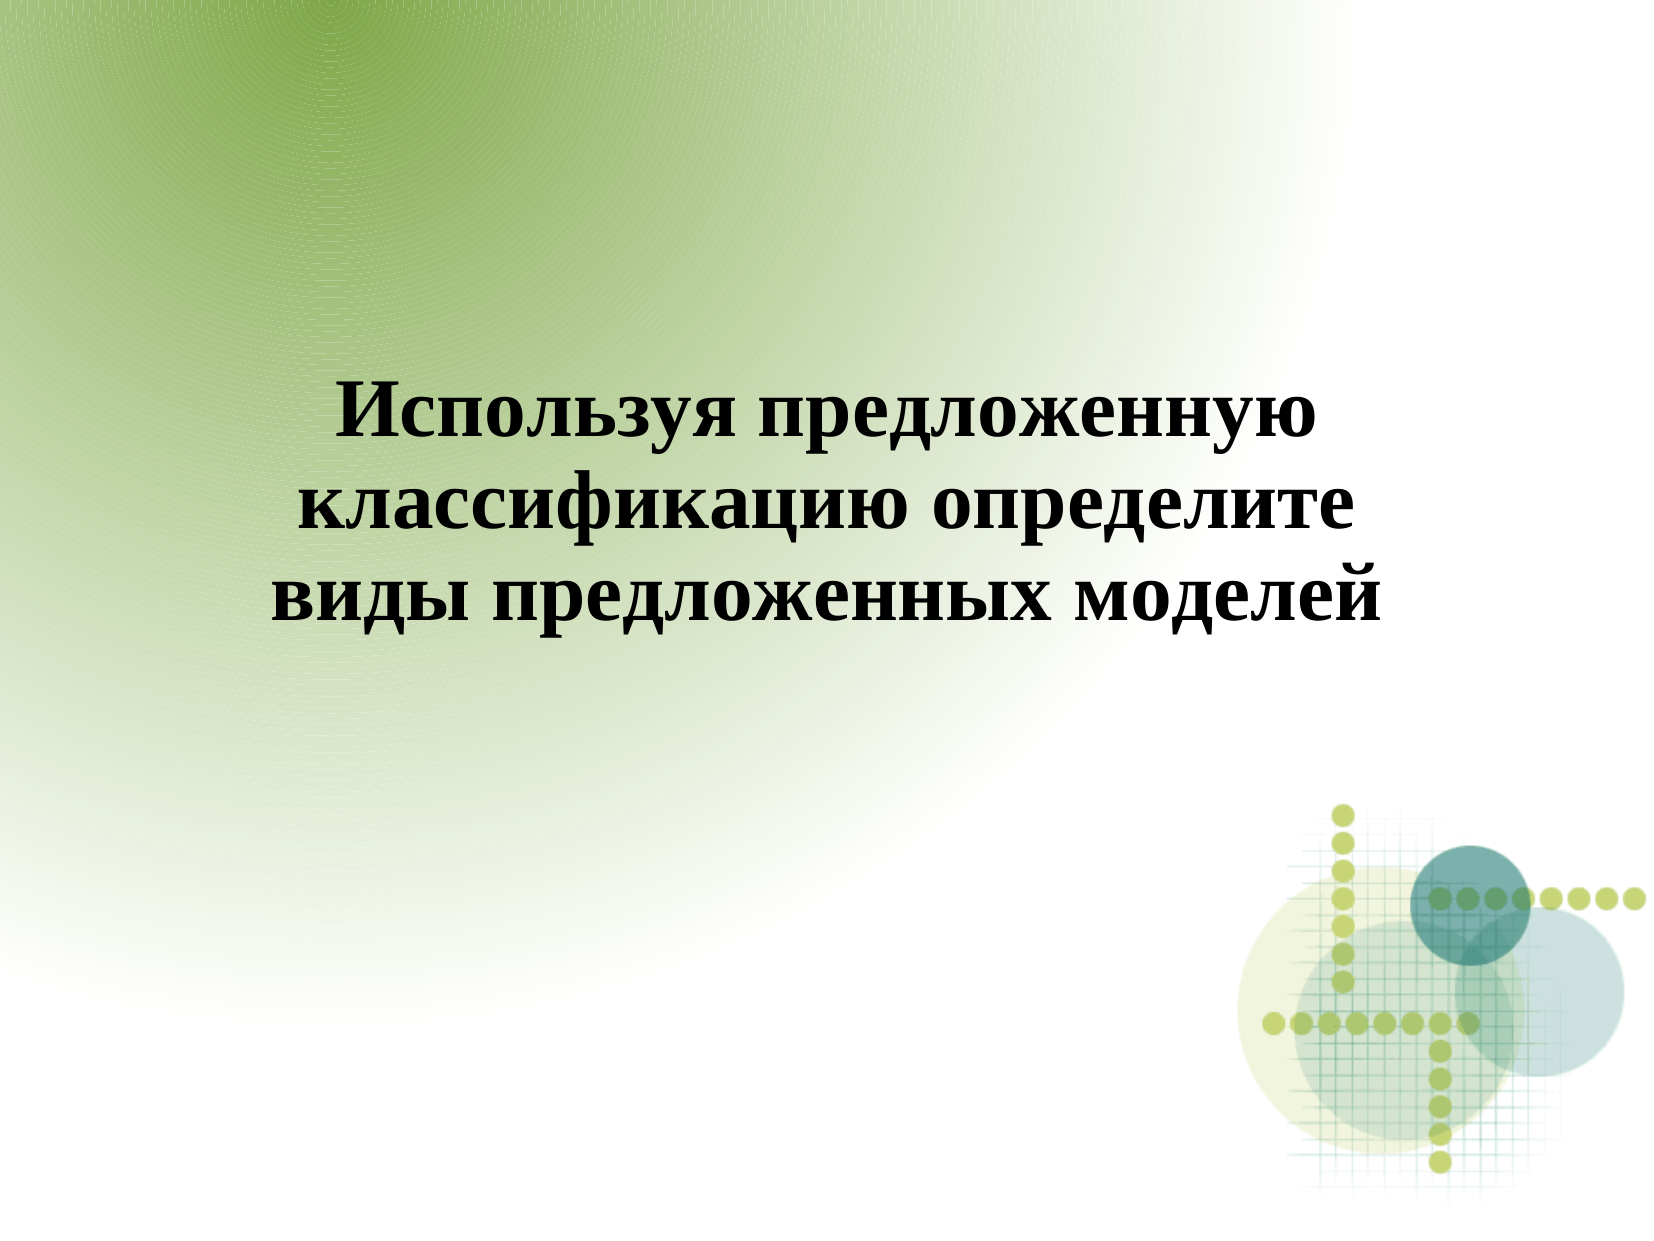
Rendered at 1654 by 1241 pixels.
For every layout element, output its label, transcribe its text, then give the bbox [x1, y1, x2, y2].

text_box Используя предложенную классификацию определите виды предложенных моделей [177, 354, 1477, 650]
picture [1224, 792, 1654, 1211]
